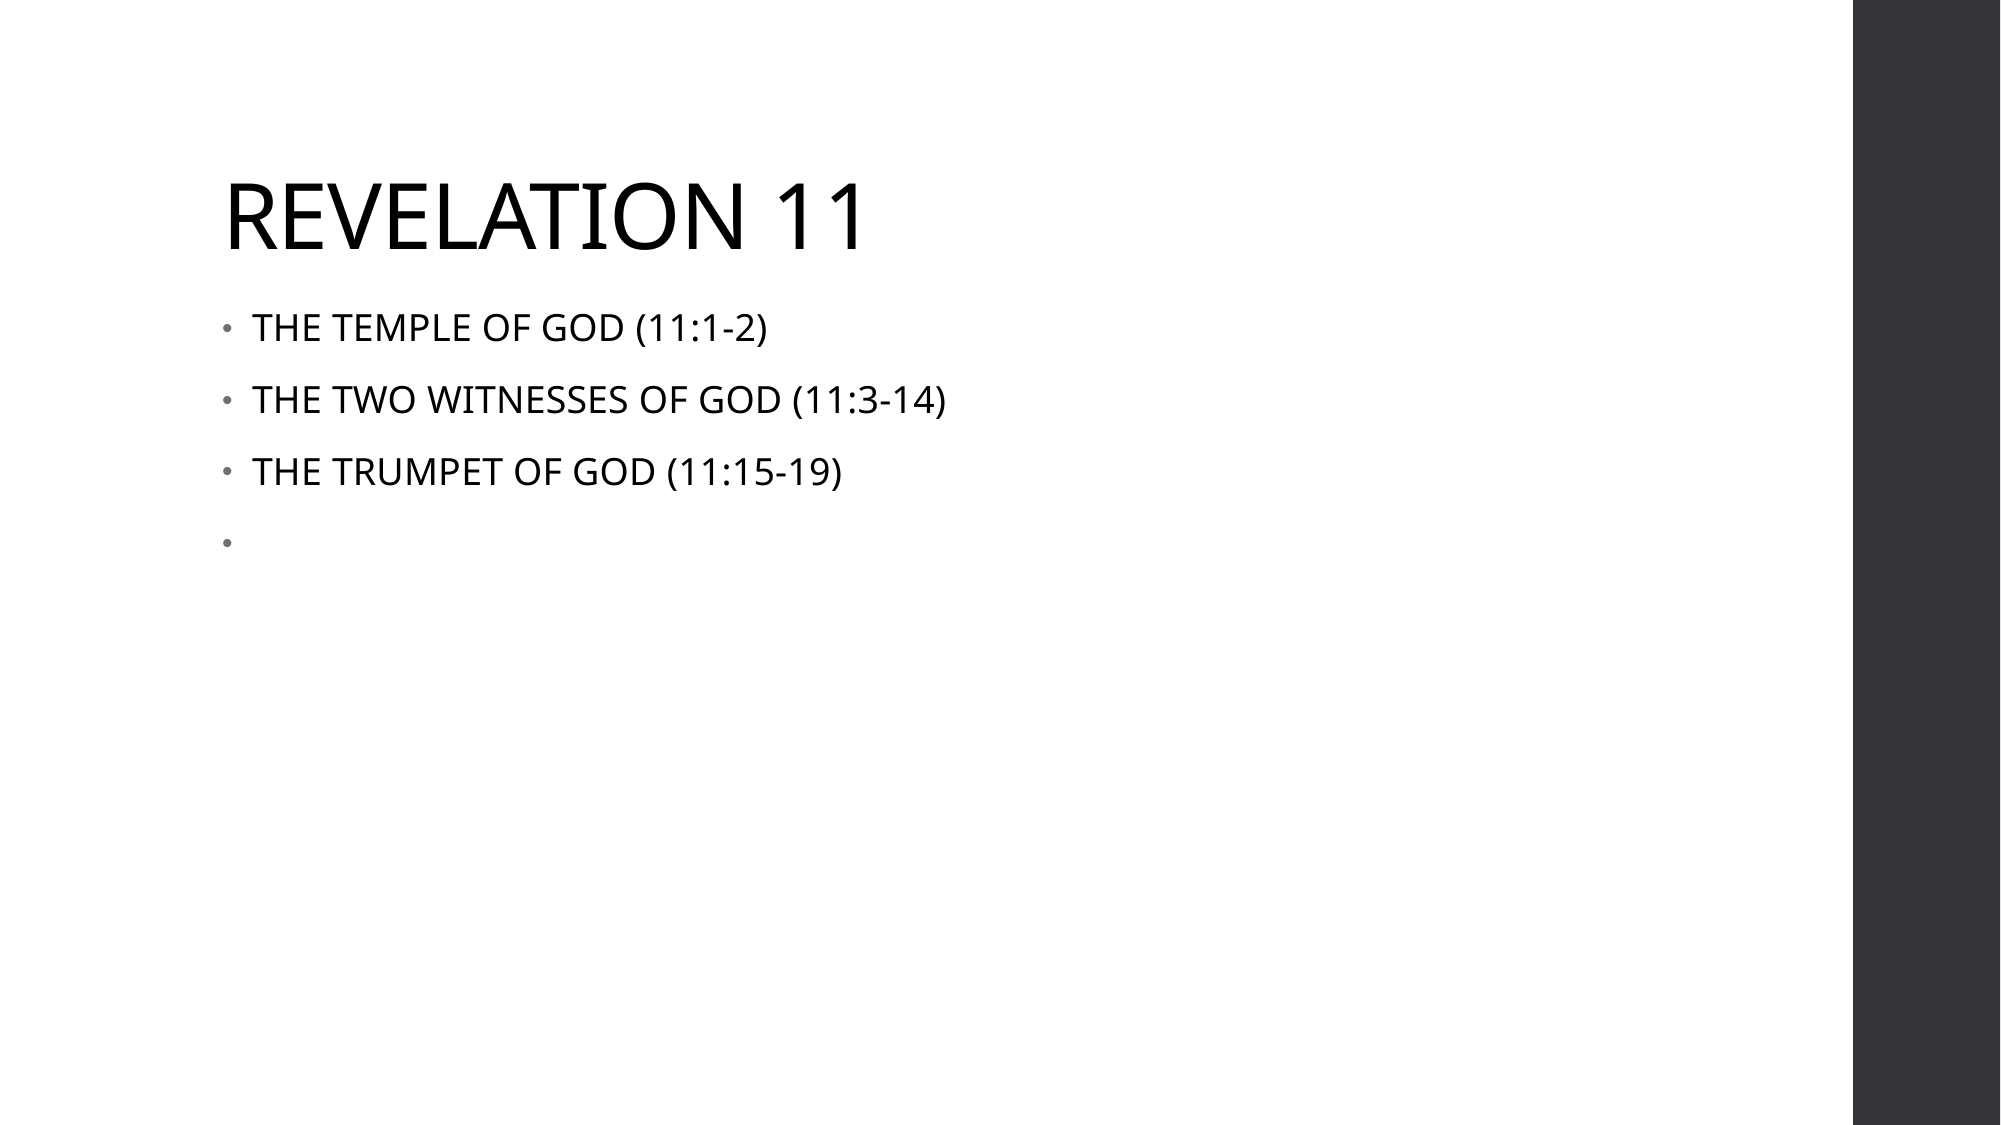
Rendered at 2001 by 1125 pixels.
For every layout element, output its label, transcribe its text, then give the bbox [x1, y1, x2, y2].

title REVELATION 11 [206, 60, 1797, 278]
list THE TEMPLE OF GOD (11:1-2) THE TWO WITNESSES OF GOD (11:3-14) THE TRUMPET OF GOD (11:15-19) [206, 299, 1617, 1014]
